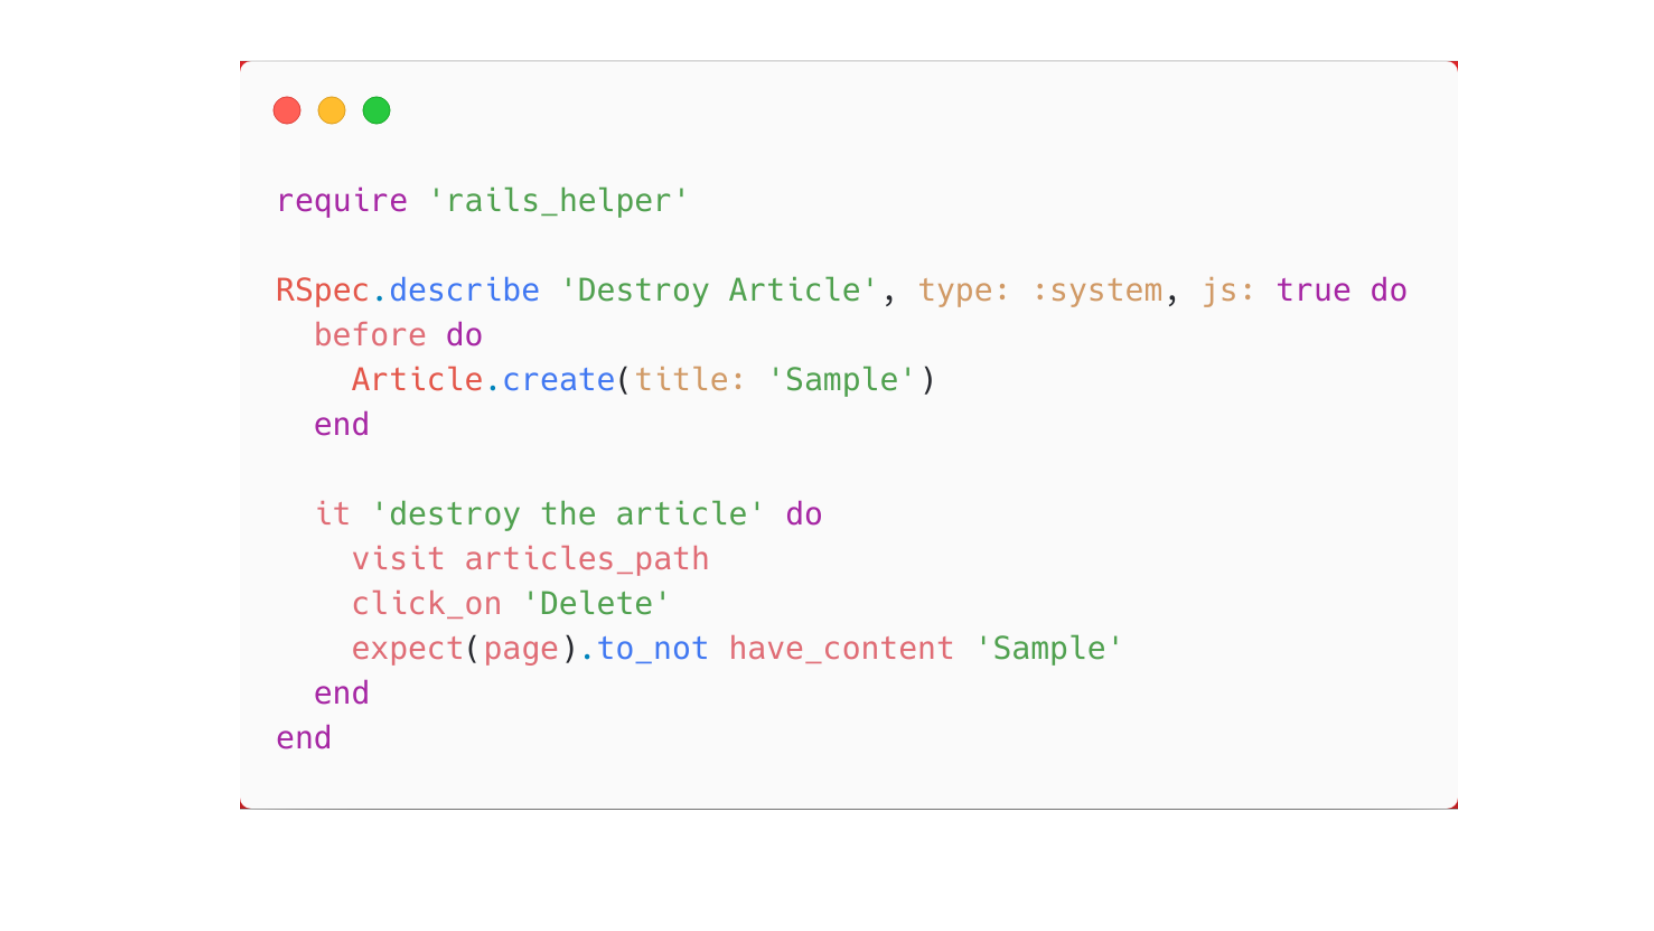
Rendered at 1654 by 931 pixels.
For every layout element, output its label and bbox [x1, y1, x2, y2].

picture [240, 60, 1458, 811]
